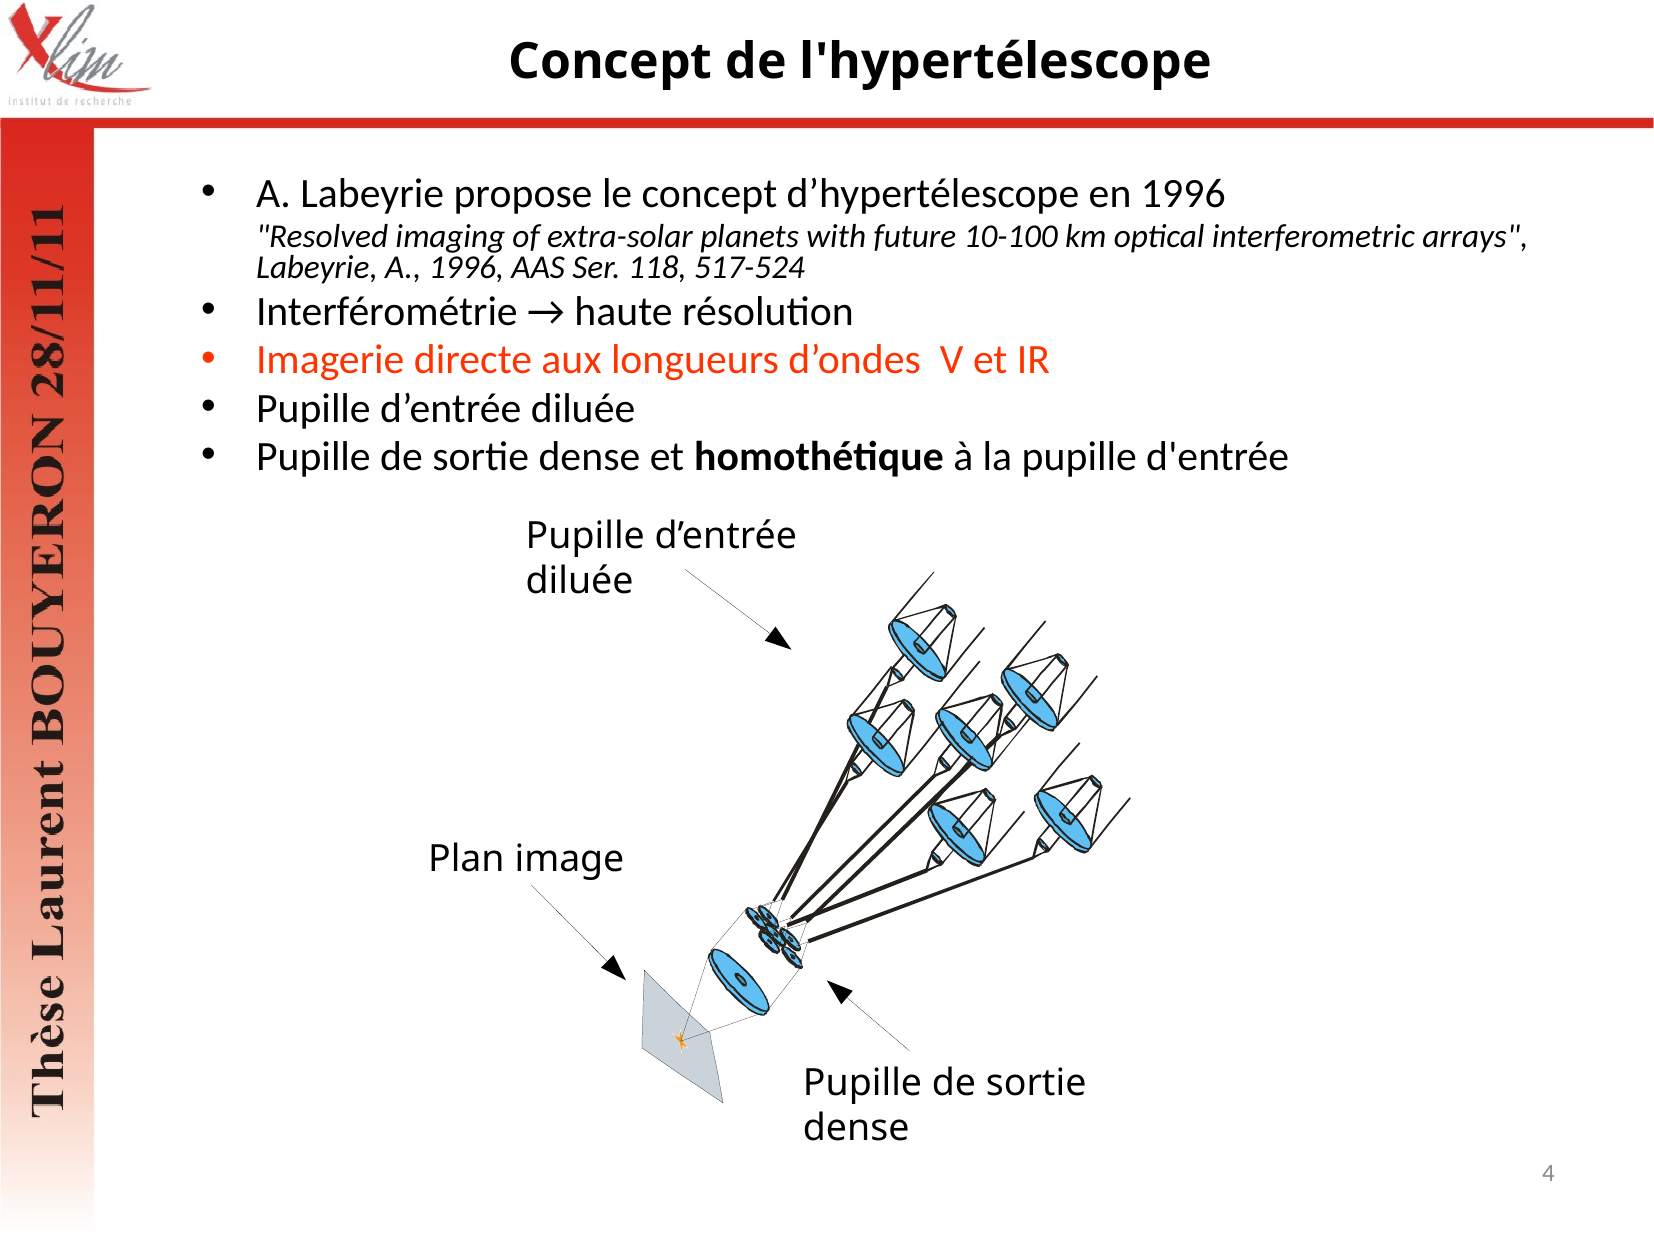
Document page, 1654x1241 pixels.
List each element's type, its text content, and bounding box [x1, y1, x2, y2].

chart [639, 569, 1134, 1107]
text_box Pupille d’entrée diluée [510, 503, 922, 610]
text_box Concept de l'hypertélescope [374, 20, 1347, 97]
text_box A. Labeyrie propose le concept d’hypertélescope en 1996 "Resolved imaging of extra-solar planets with future 10-100 km optical interferometric arrays", Labeyrie, A., 1996, AAS Ser. 118, 517-524 Interférométrie → haute résolution Imagerie directe aux longueurs d’ondes V et IR Pupille d’entrée diluée Pupille de sortie dense et homothétique à la pupille d'entrée [185, 167, 1577, 504]
text_box Pupille de sortie dense [788, 1050, 1205, 1157]
text_box Plan image [413, 826, 648, 888]
picture [0, 0, 1654, 1241]
